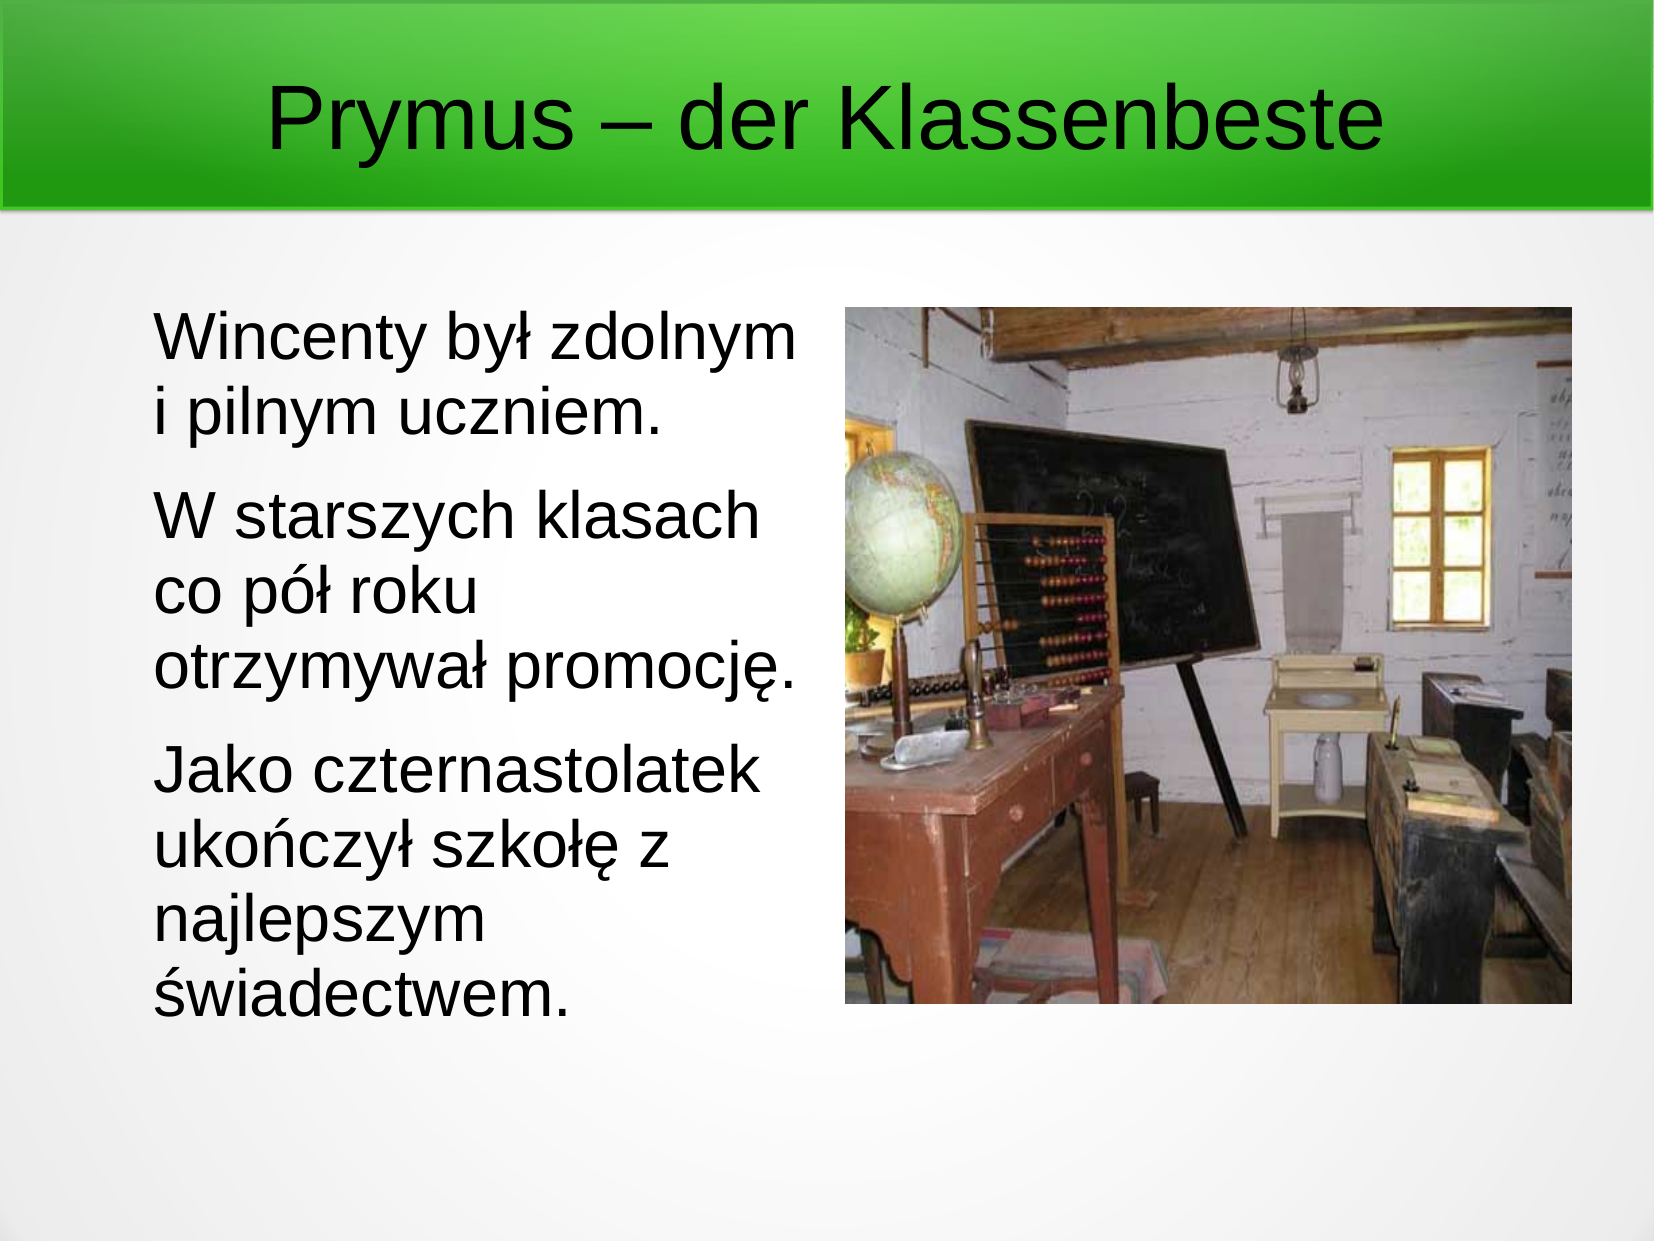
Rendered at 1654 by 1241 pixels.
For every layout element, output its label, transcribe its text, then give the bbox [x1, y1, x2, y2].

title Prymus – der Klassenbeste [82, 47, 1571, 189]
picture [845, 307, 1572, 1004]
list Wincenty był zdolnym i pilnym uczniem. W starszych klasach co pół roku otrzymywał promocję. Jako czternastolatek ukończył szkołę z najlepszym świadectwem. [82, 299, 809, 1019]
